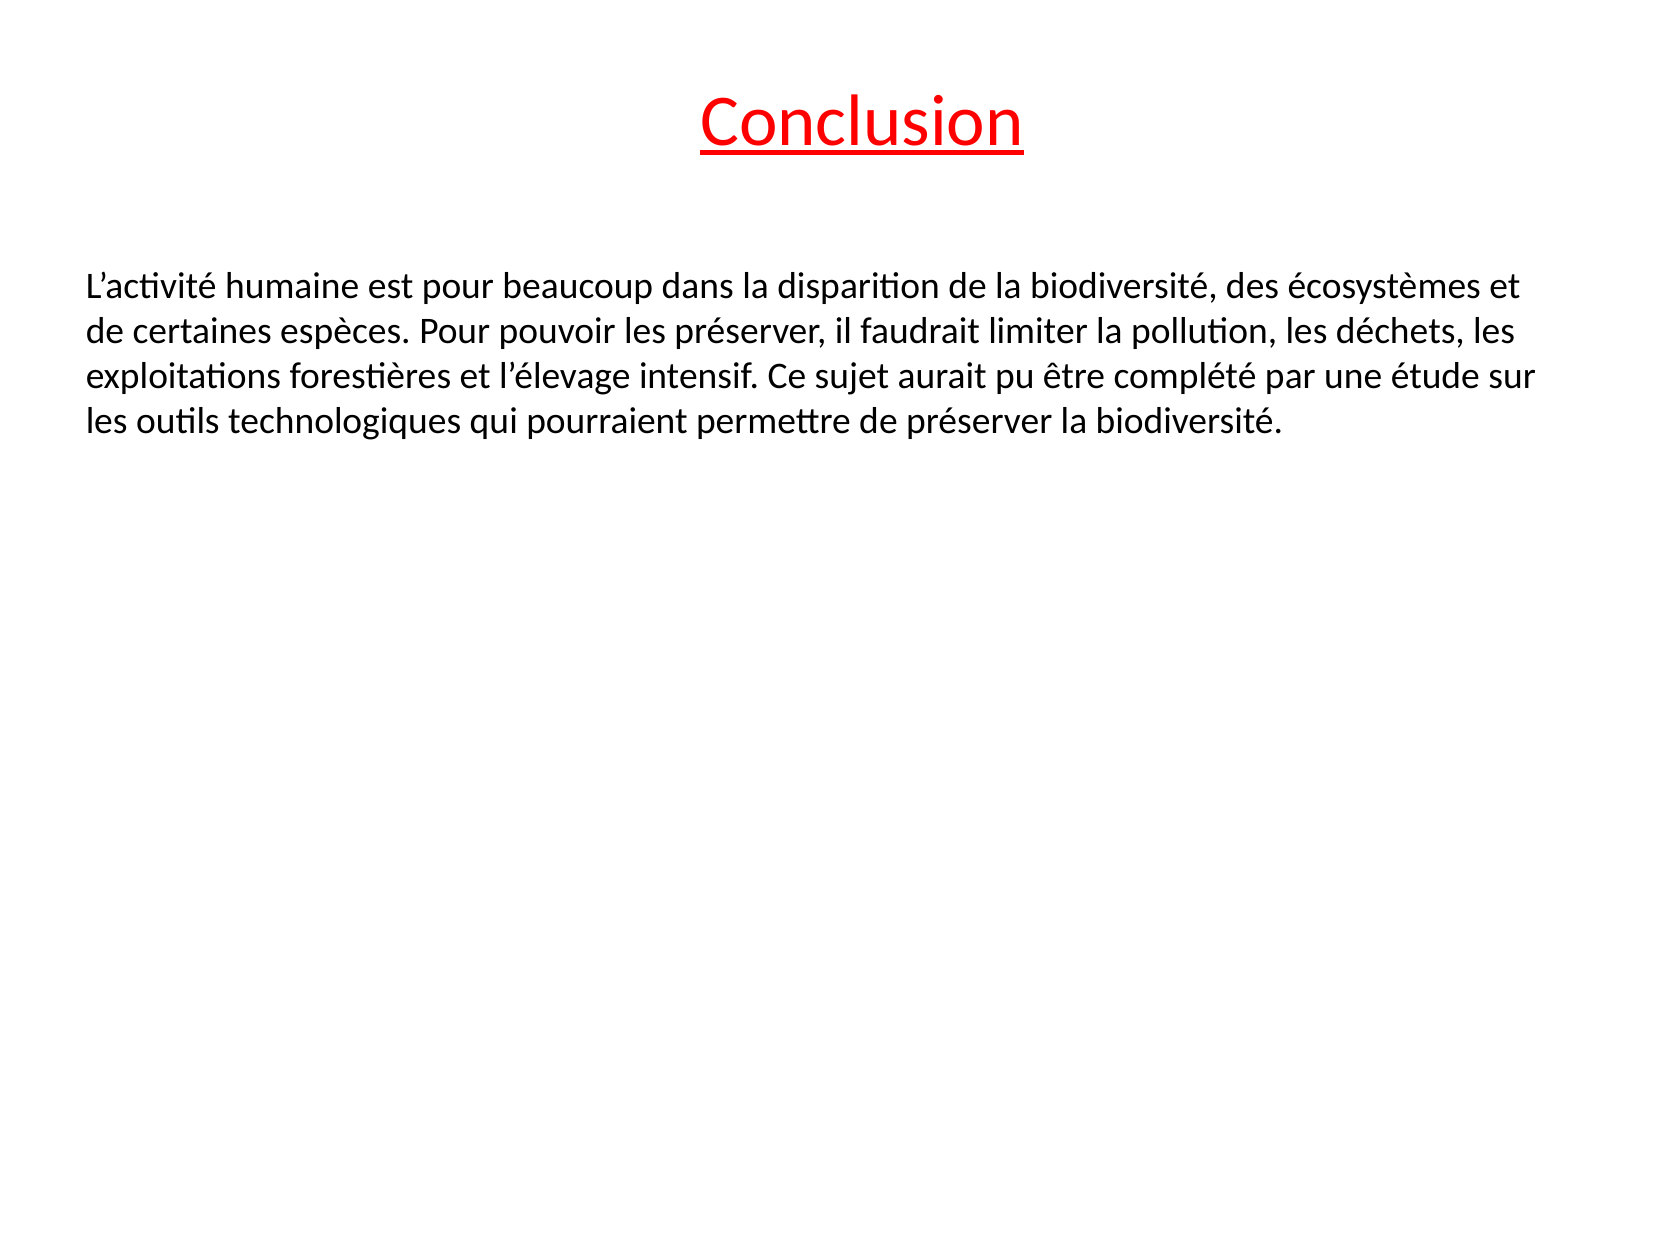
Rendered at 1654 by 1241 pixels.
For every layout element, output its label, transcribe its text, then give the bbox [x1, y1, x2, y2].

text_box L’activité humaine est pour beaucoup dans la disparition de la biodiversité, des écosystèmes et de certaines espèces. Pour pouvoir les préserver, il faudrait limiter la pollution, les déchets, les exploitations forestières et l’élevage intensif. Ce sujet aurait pu être complété par une étude sur les outils technologiques qui pourraient permettre de préserver la biodiversité. [70, 253, 1571, 451]
text_box Conclusion [153, 64, 1572, 169]
